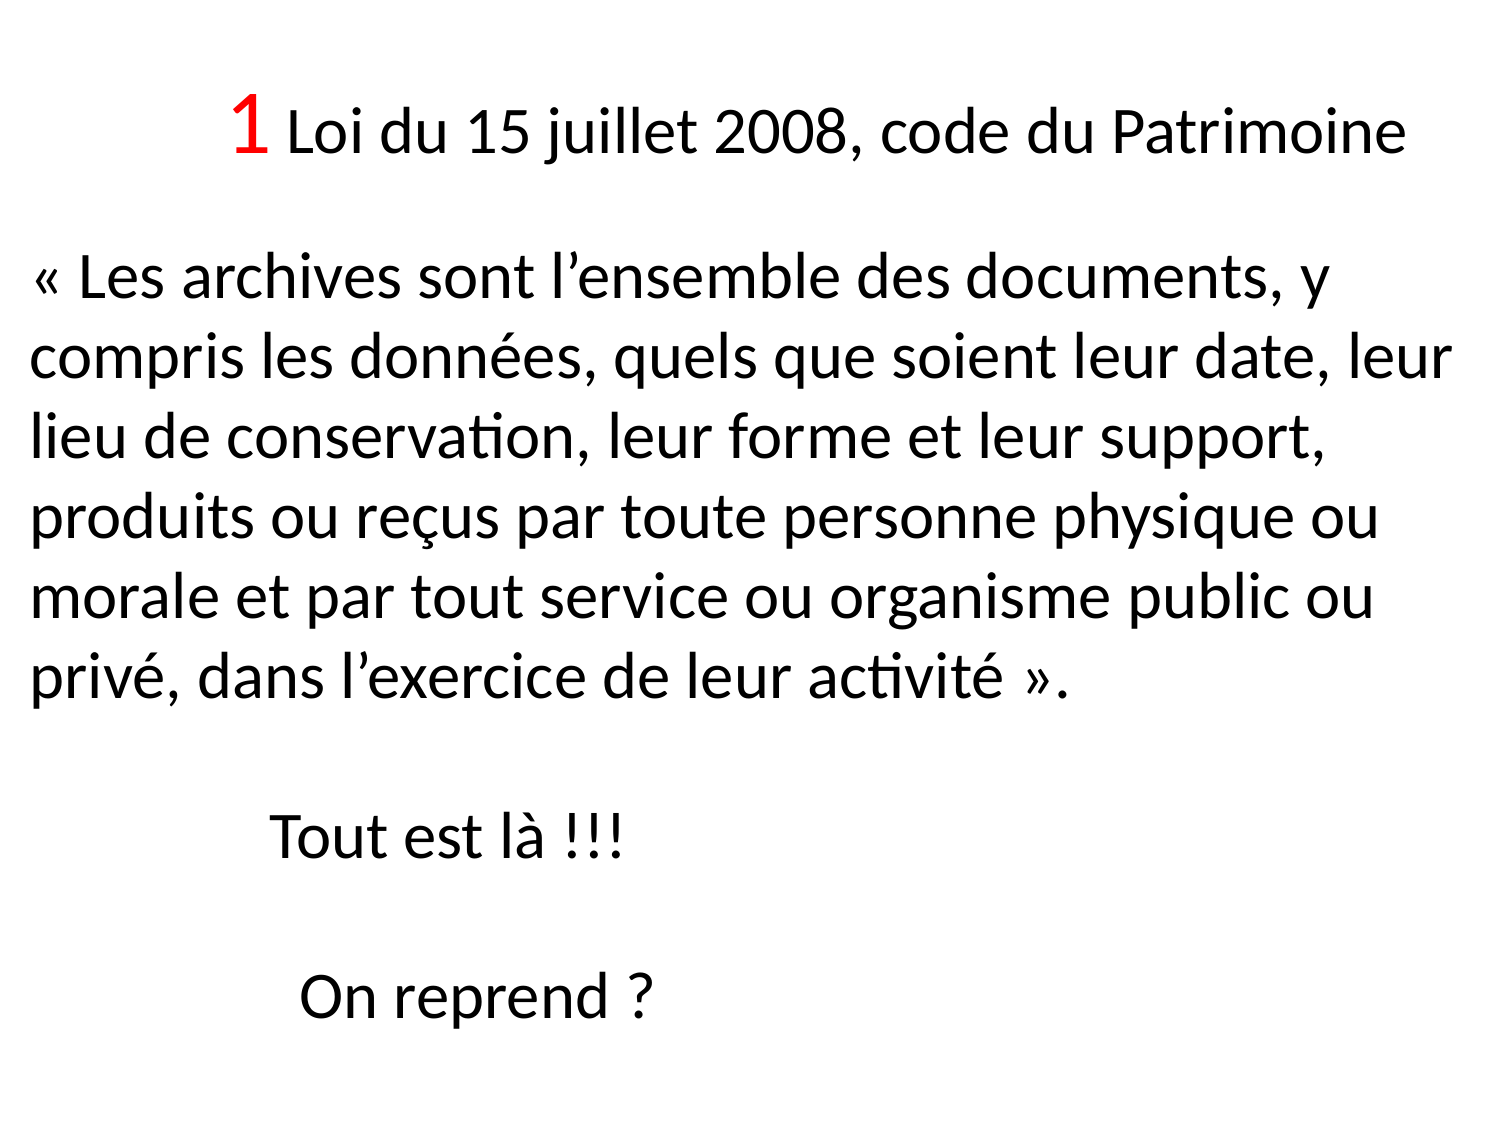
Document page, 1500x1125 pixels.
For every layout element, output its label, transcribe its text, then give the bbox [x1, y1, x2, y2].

title 1 Loi du 15 juillet 2008, code du Patrimoine « Les archives sont l’ensemble des documents, y compris les données, quels que soient leur date, leur lieu de conservation, leur forme et leur support, produits ou reçus par toute personne physique ou morale et par tout service ou organisme public ou privé, dans l’exercice de leur activité ». Tout est là !!! On reprend ? [29, 30, 1477, 1063]
